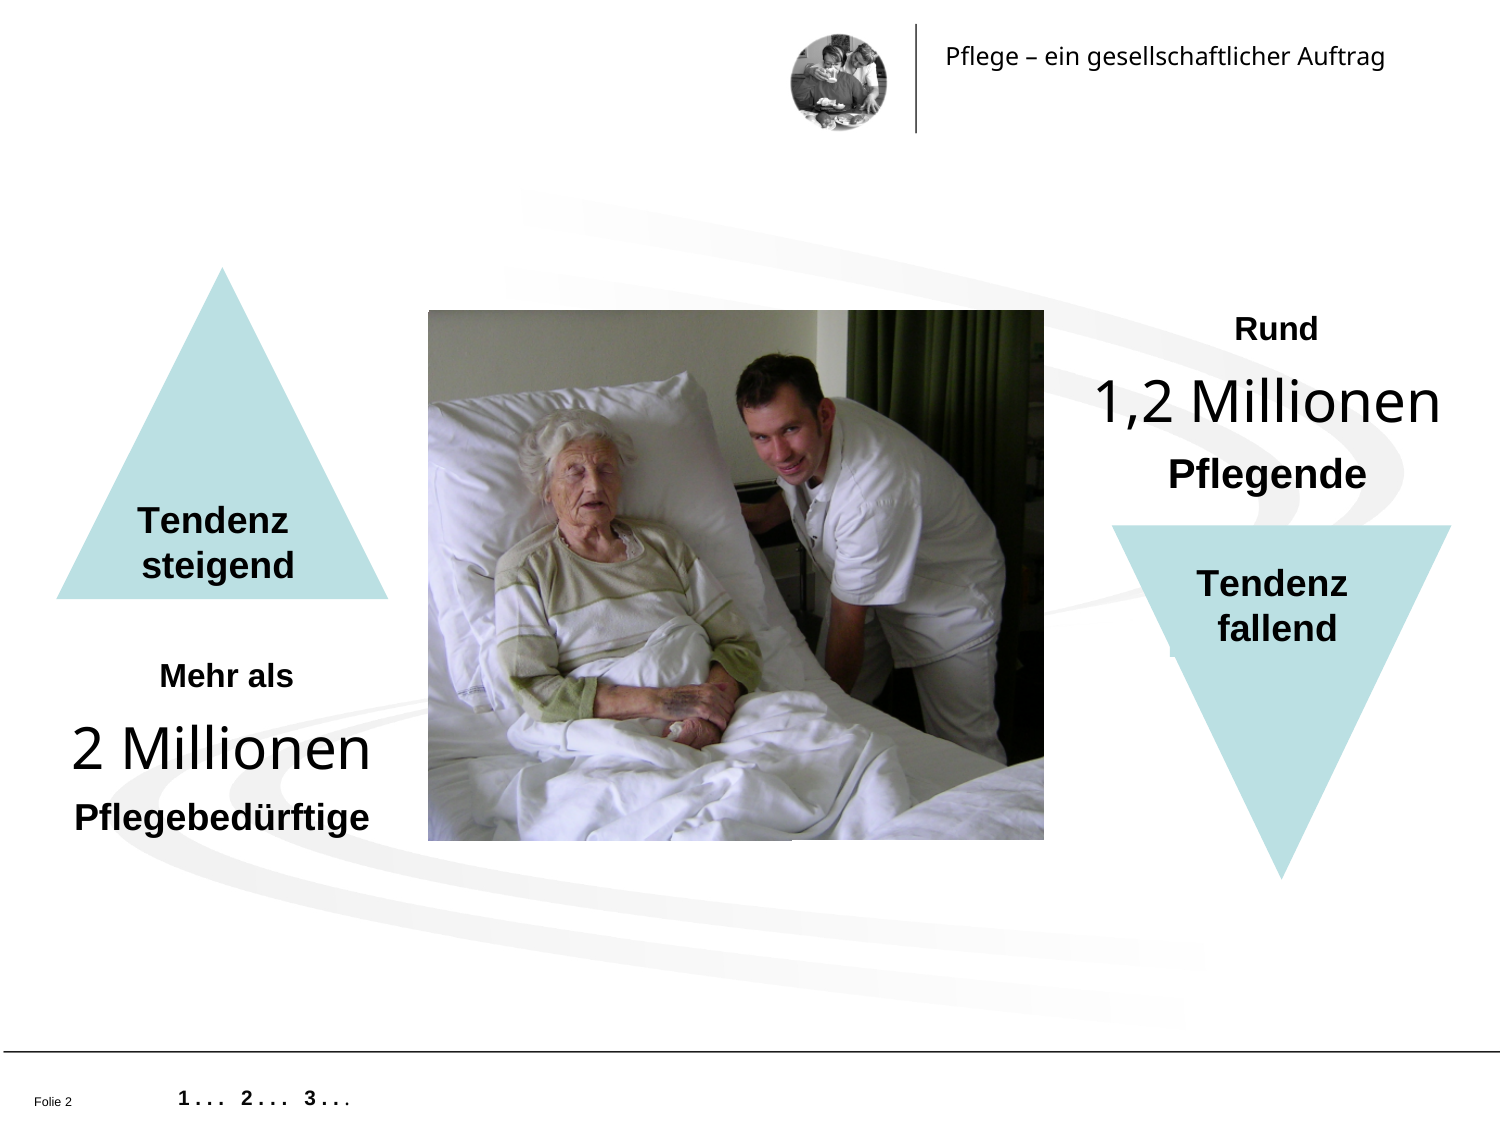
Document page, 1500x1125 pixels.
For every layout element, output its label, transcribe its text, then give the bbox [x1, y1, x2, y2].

text_box [56, 267, 389, 600]
text_box Folie <Nummer> [0, 1085, 107, 1125]
text_box 1 . . . 2 . . . 3 . . . [159, 1077, 369, 1118]
text_box Pflege – ein gesellschaftlicher Auftrag [930, 32, 1476, 78]
text_box Tendenz steigend [113, 488, 324, 594]
text_box [1111, 525, 1452, 880]
text_box Mehr als 2 Millionen Pflegebedürftige [4, 636, 441, 846]
picture [0, 0, 1500, 1125]
text_box Tendenz fallend [1169, 551, 1386, 657]
text_box Rund 1,2 Millionen Pflegende [1049, 289, 1486, 505]
